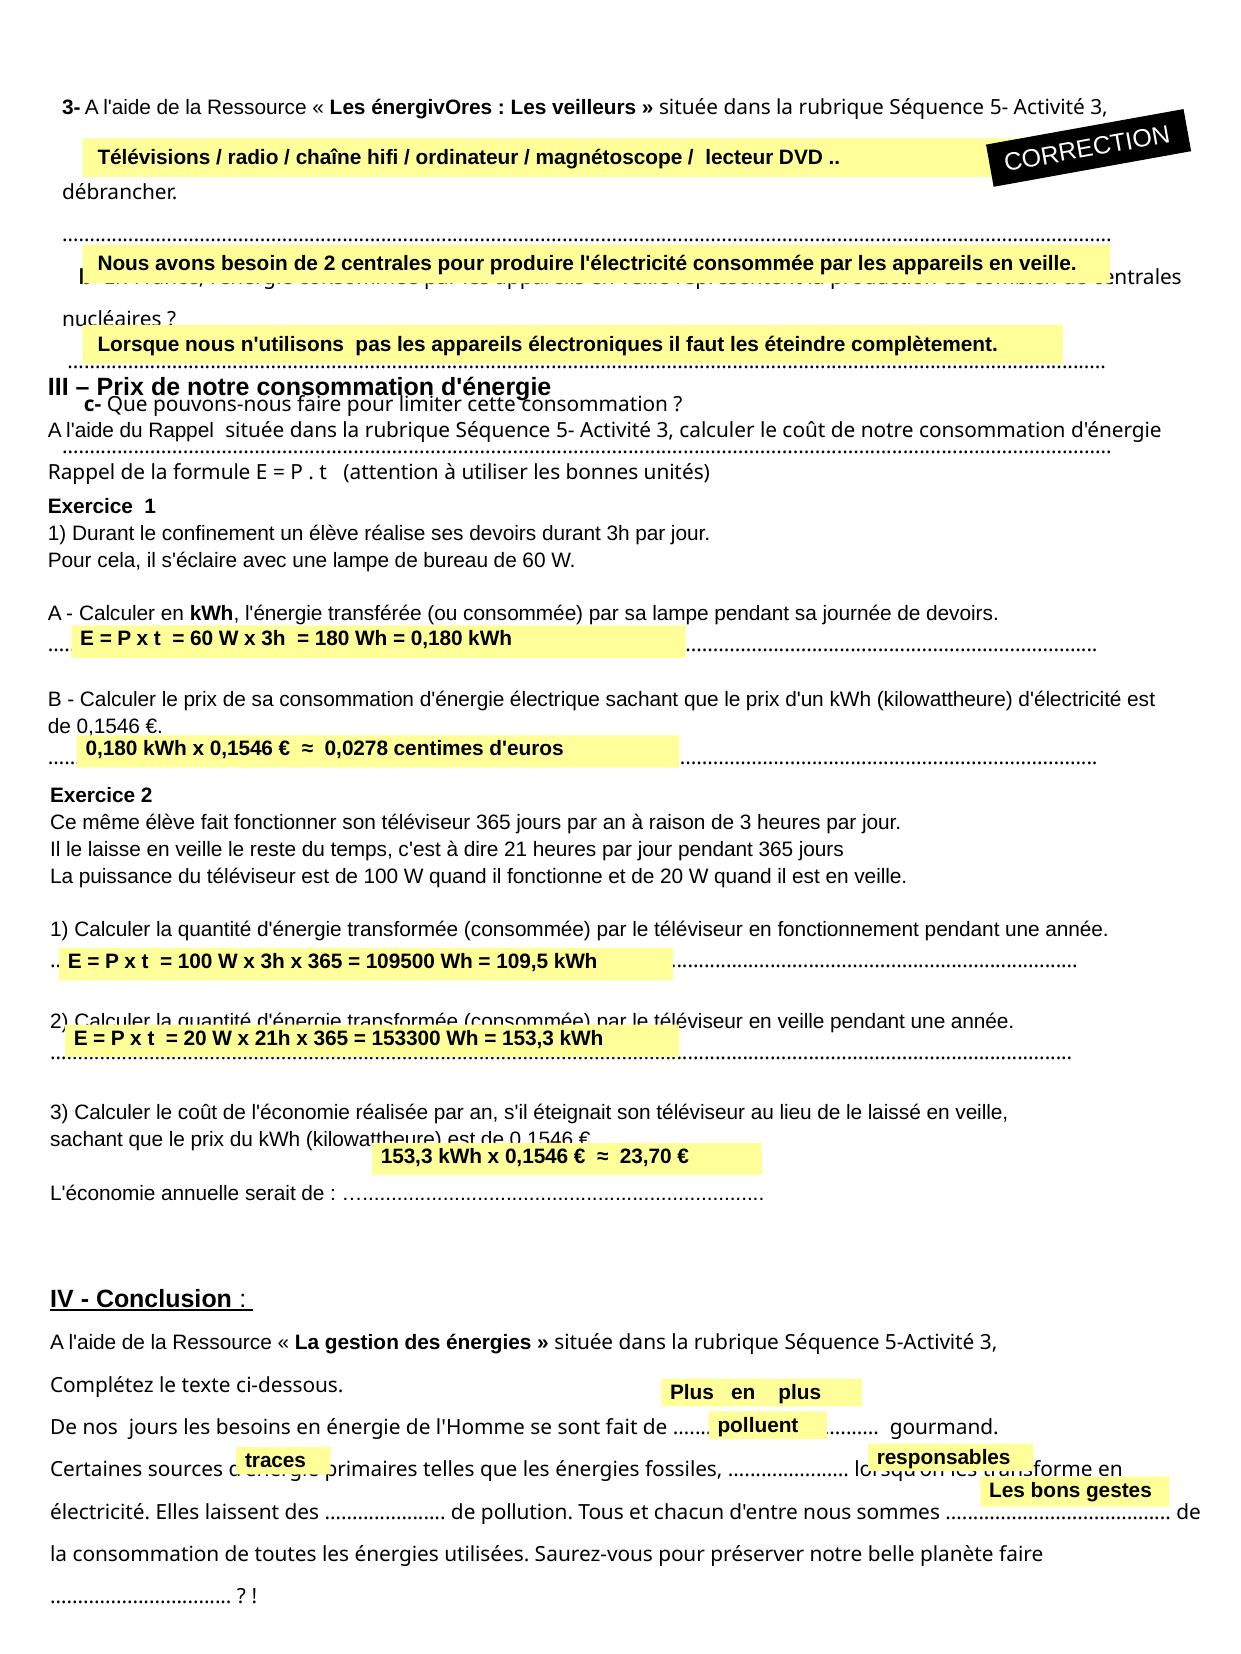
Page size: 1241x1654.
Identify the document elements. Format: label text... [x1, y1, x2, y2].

text_box Les bons gestes [980, 1476, 1170, 1507]
text_box 3- A l'aide de la Ressource « Les énergivOres : Les veilleurs » située dans la rubrique Séquence 5- Activité 3, a- Citez 5 appareils qui restent constamment en veille à l'intérieur de notre logement et qui peuvent se débrancher. ……......................................................................................................................................................................................... b- En France, l'énergie consommée par les appareils en veille représentent la production de combien de centrales nucléaires ? ……....................................................................................................................................................................................... c- Que pouvons-nous faire pour limiter cette consommation ? ……......................................................................................................................................................................................... [47, 70, 1217, 354]
text_box E = P x t = 100 W x 3h x 365 = 109500 Wh = 109,5 kWh [59, 947, 674, 981]
text_box CORRECTION [986, 109, 1192, 187]
text_box Lorsque nous n'utilisons pas les appareils électroniques il faut les éteindre complètement. [82, 324, 1063, 364]
text_box III – Prix de notre consommation d'énergie A l'aide du Rappel située dans la rubrique Séquence 5- Activité 3, calculer le coût de notre consommation d'énergie Rappel de la formule E = P . t (attention à utiliser les bonnes unités) [33, 365, 1205, 548]
text_box Nous avons besoin de 2 centrales pour produire l'électricité consommée par les appareils en veille. [82, 244, 1111, 284]
text_box E = P x t = 60 W x 3h = 180 Wh = 0,180 kWh [71, 625, 686, 658]
text_box traces [236, 1446, 331, 1475]
text_box Exercice 1 1) Durant le confinement un élève réalise ses devoirs durant 3h par jour. Pour cela, il s'éclaire avec une lampe de bureau de 60 W. A - Calculer en kWh, l'énergie transférée (ou consommée) par sa lampe pendant sa journée de devoirs. ……......................................................................................................................................................................................... B - Calculer le prix de sa consommation d'énergie électrique sachant que le prix d'un kWh (kilowattheure) d'électricité est de 0,1546 €. ……......................................................................................................................................................................................... [33, 548, 1179, 764]
text_box Télévisions / radio / chaîne hifi / ordinateur / magnétoscope / lecteur DVD .. [82, 138, 1017, 178]
text_box 0,180 kWh x 0,1546 € ≈ 0,0278 centimes d'euros [76, 735, 680, 768]
text_box 153,3 kWh x 0,1546 € ≈ 23,70 € [372, 1142, 762, 1176]
text_box E = P x t = 20 W x 21h x 365 = 153300 Wh = 153,3 kWh [64, 1024, 680, 1058]
text_box responsables [868, 1443, 1034, 1472]
text_box IV - Conclusion : A l'aide de la Ressource « La gestion des énergies » située dans la rubrique Séquence 5-Activité 3, Complétez le texte ci-dessous. De nos jours les besoins en énergie de l'Homme se sont fait de …............ en …............ gourmand. Certaines sources d'énergie primaires telles que les énergies fossiles, …................... lorsqu'on les transforme en électricité. Elles laissent des …................... de pollution. Tous et chacun d'entre nous sommes …...................................... de la consommation de toutes les énergies utilisées. Saurez-vous pour préserver notre belle planète faire ….............................. ? ! [35, 1263, 1229, 1516]
text_box Exercice 2 Ce même élève fait fonctionner son téléviseur 365 jours par an à raison de 3 heures par jour. Il le laisse en veille le reste du temps, c'est à dire 21 heures par jour pendant 365 jours La puissance du téléviseur est de 100 W quand il fonctionne et de 20 W quand il est en veille. 1) Calculer la quantité d'énergie transformée (consommée) par le téléviseur en fonctionnement pendant une année. ……..................................................................................................................................................................................... 2) Calculer la quantité d'énergie transformée (consommée) par le téléviseur en veille pendant une année. …….................................................................................................................................................................................... 3) Calculer le coût de l'économie réalisée par an, s'il éteignait son téléviseur au lieu de le laissé en veille, sachant que le prix du kWh (kilowattheure) est de 0,1546 €. L'économie annuelle serait de : …...................................................................... [35, 773, 1217, 1213]
text_box Plus en plus [661, 1378, 863, 1407]
text_box polluent [708, 1411, 827, 1440]
